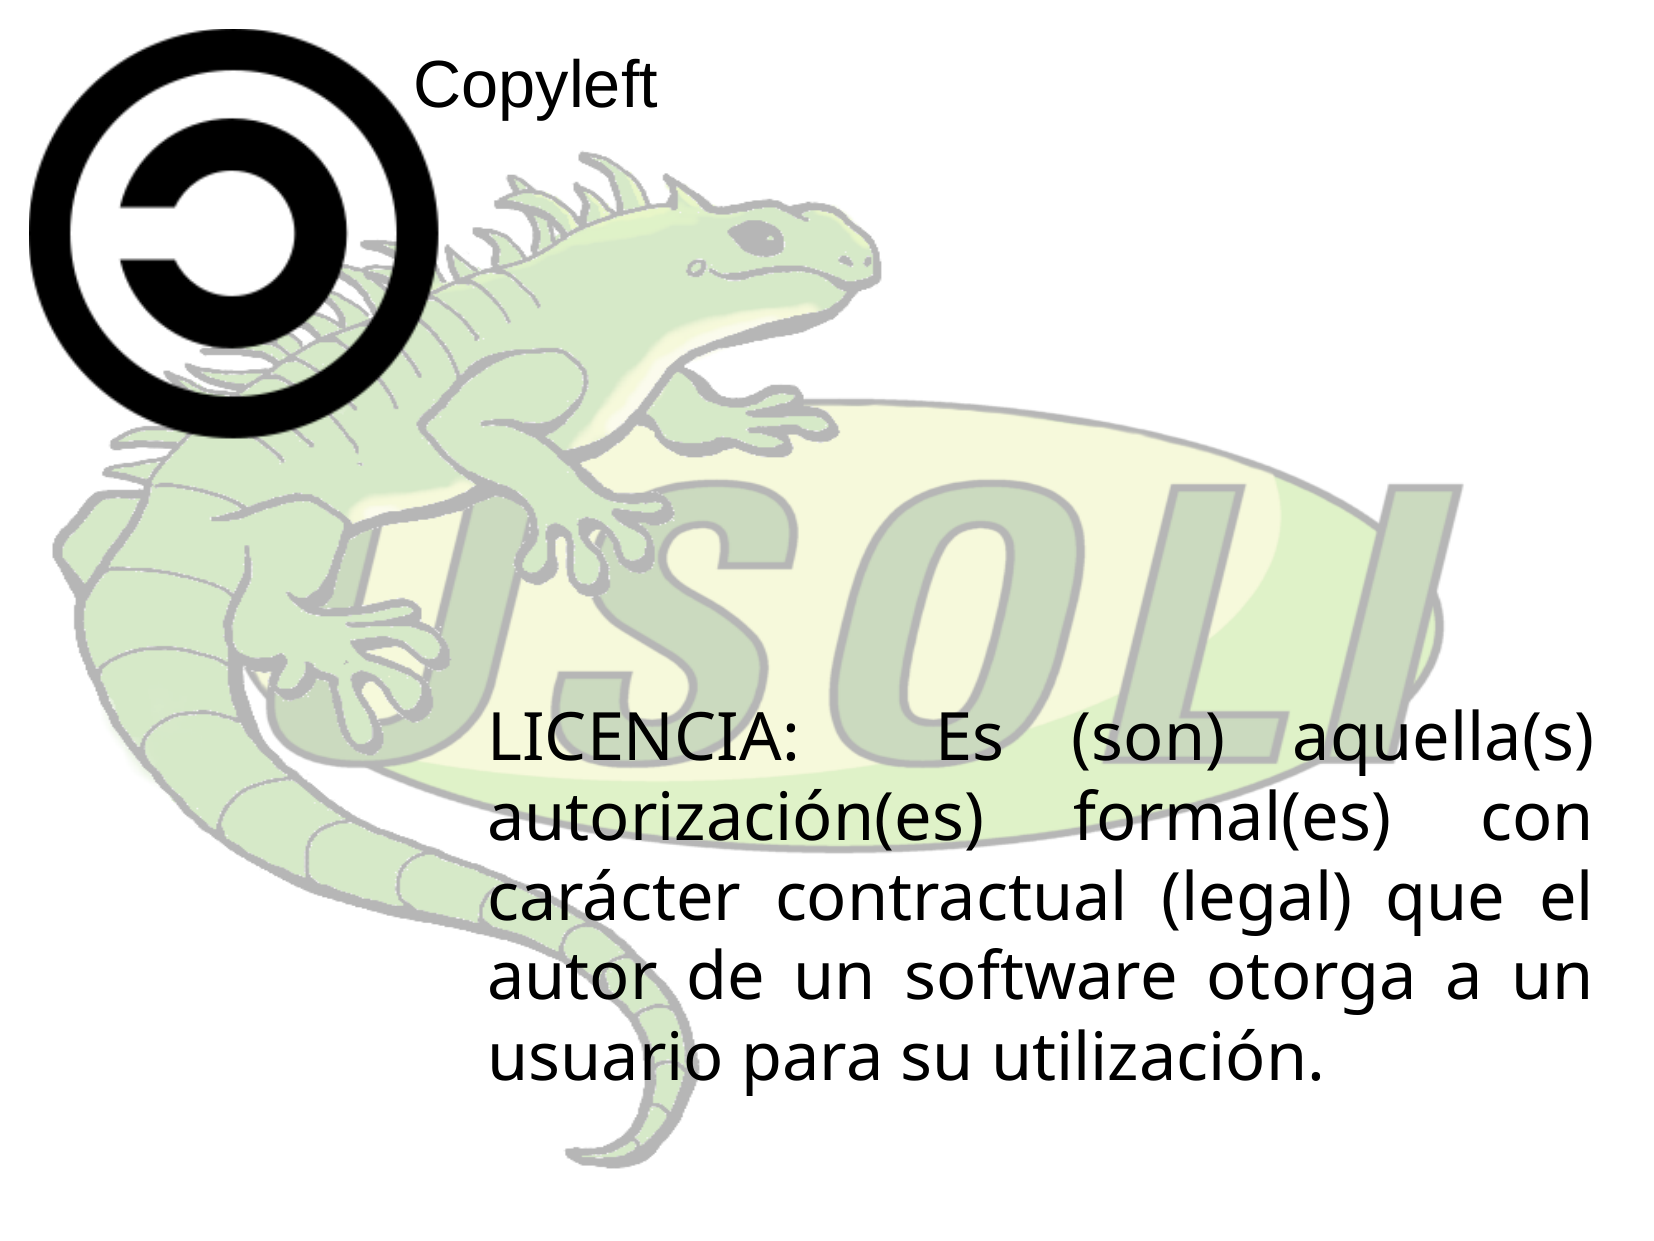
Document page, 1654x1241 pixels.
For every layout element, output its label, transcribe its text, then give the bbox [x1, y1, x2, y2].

text_box LICENCIA: Es (son) aquella(s) autorización(es) formal(es) con carácter contractual (legal) que el autor de un software otorga a un usuario para su utilización. [472, 685, 1610, 1182]
picture [0, 0, 1654, 1241]
title Copyleft [441, 46, 827, 148]
